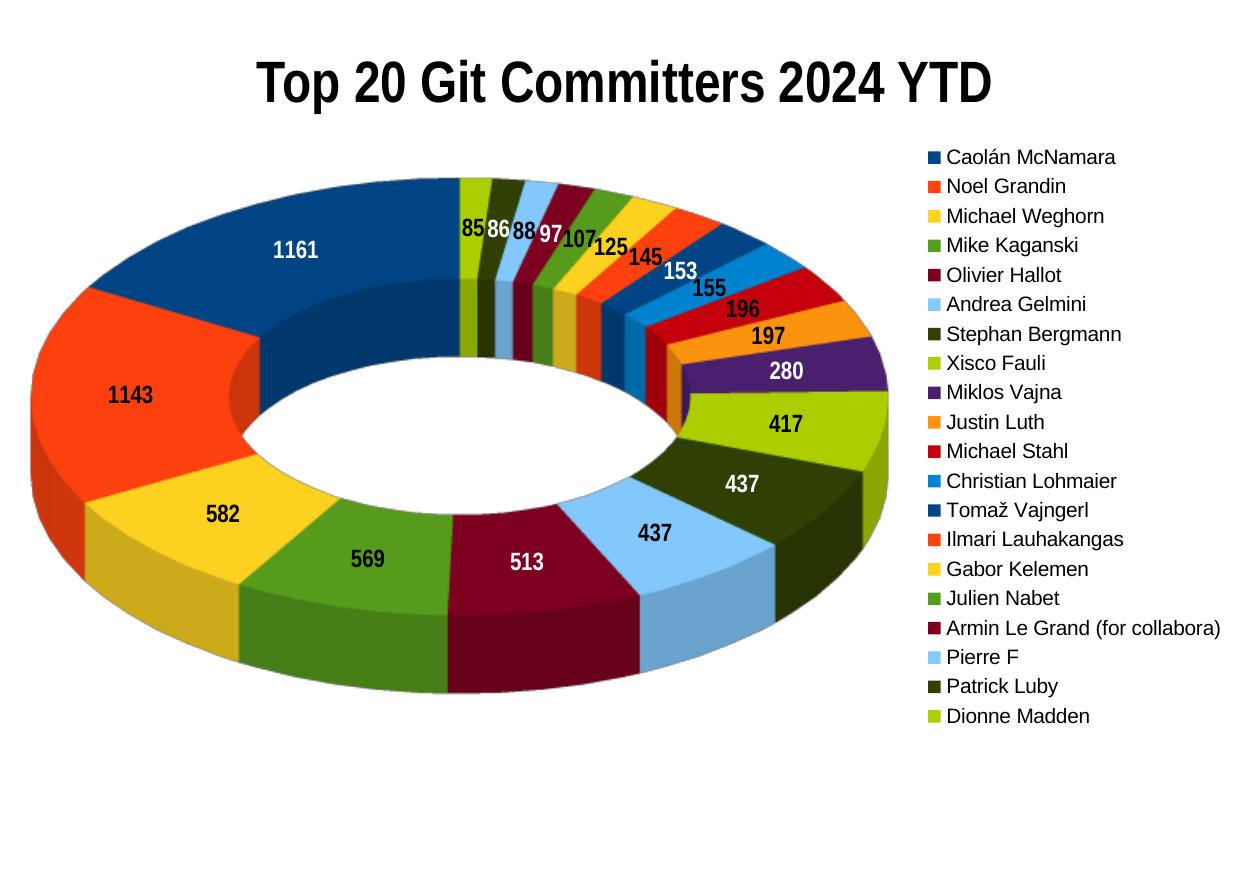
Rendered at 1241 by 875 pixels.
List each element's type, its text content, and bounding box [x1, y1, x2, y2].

picture [0, 0, 1241, 874]
text_box Top 20 Git Committers 2024 YTD [242, 40, 1008, 110]
